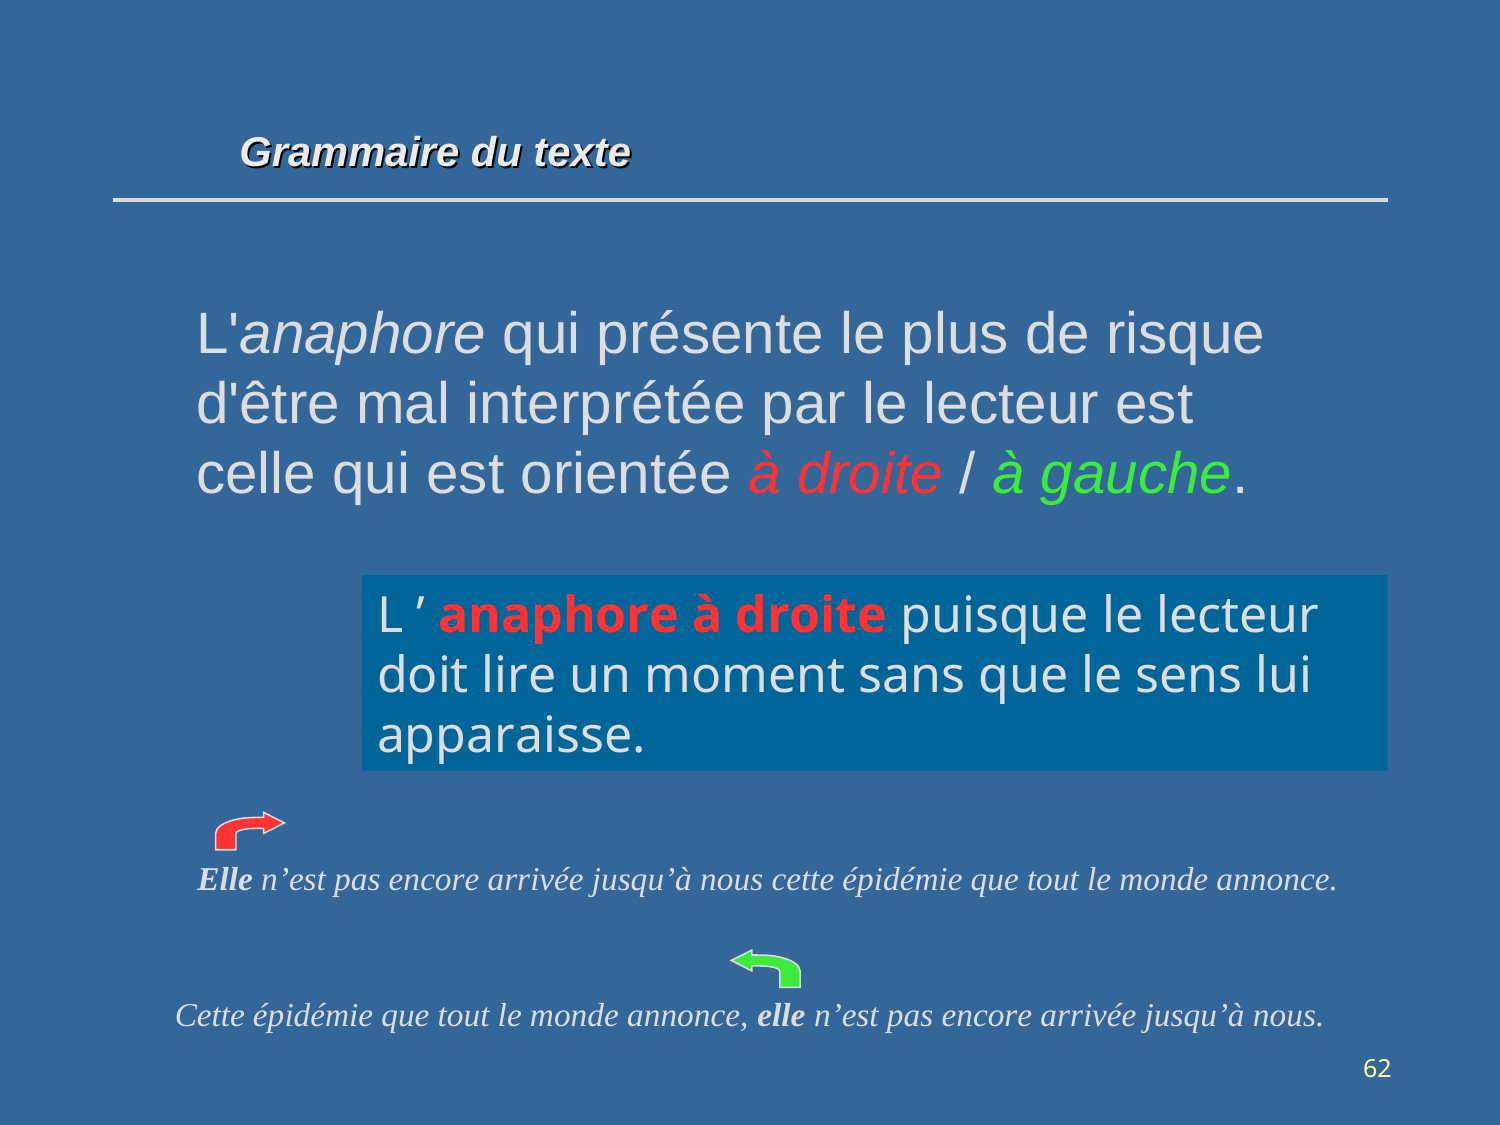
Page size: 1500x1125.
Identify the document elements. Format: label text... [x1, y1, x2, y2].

text_box Grammaire du texte [224, 116, 647, 183]
text_box L'anaphore qui présente le plus de risque d'être mal interprétée par le lecteur est celle qui est orientée à droite / à gauche. [181, 287, 1319, 513]
text_box Elle n’est pas encore arrivée jusqu’à nous cette épidémie que tout le monde annonce. [112, 849, 1426, 906]
text_box [731, 950, 801, 988]
text_box L ’ anaphore à droite puisque le lecteur doit lire un moment sans que le sens lui apparaisse. [362, 575, 1388, 771]
text_box [215, 812, 285, 850]
text_box Cette épidémie que tout le monde annonce, elle n’est pas encore arrivée jusqu’à nous. [93, 985, 1407, 1041]
